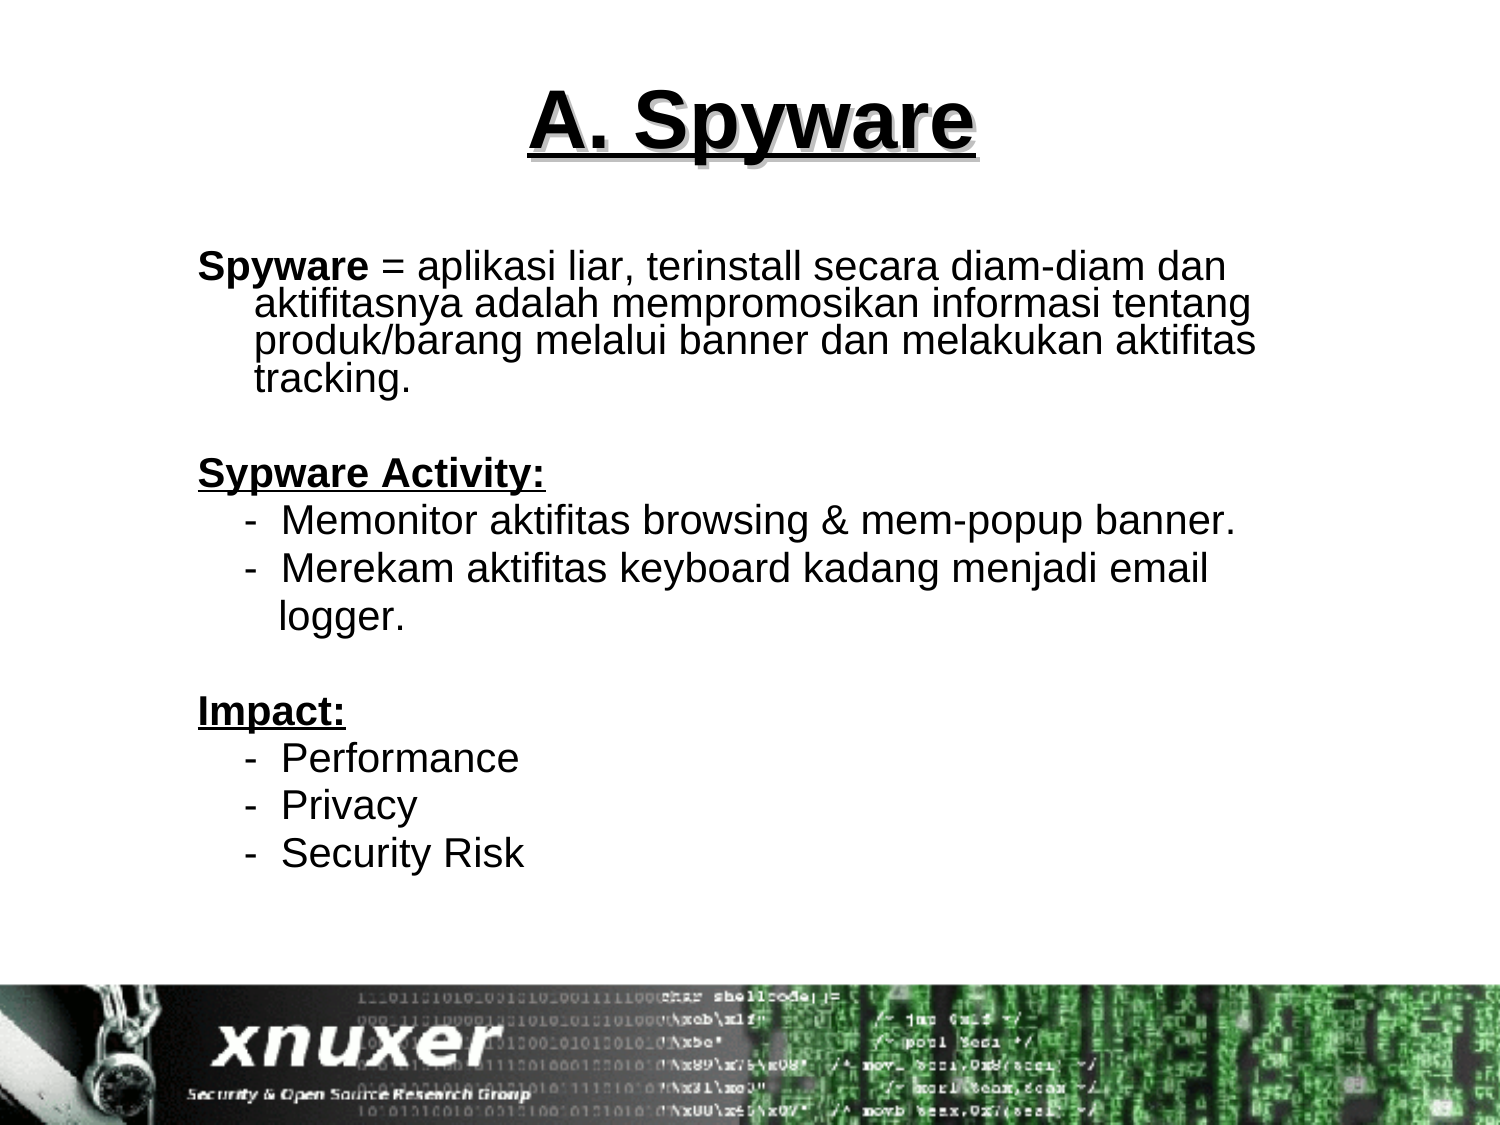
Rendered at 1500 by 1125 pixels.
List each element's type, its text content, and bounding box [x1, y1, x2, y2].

picture [0, 0, 1500, 1125]
title A. Spyware [76, 54, 1427, 186]
list Spyware = aplikasi liar, terinstall secara diam-diam dan aktifitasnya adalah mempromosikan informasi tentang produk/barang melalui banner dan melakukan aktifitas tracking. Sypware Activity: - Memonitor aktifitas browsing & mem-popup banner. - Merekam aktifitas keyboard kadang menjadi email logger. Impact: - Performance - Privacy - Security Risk [183, 243, 1341, 988]
